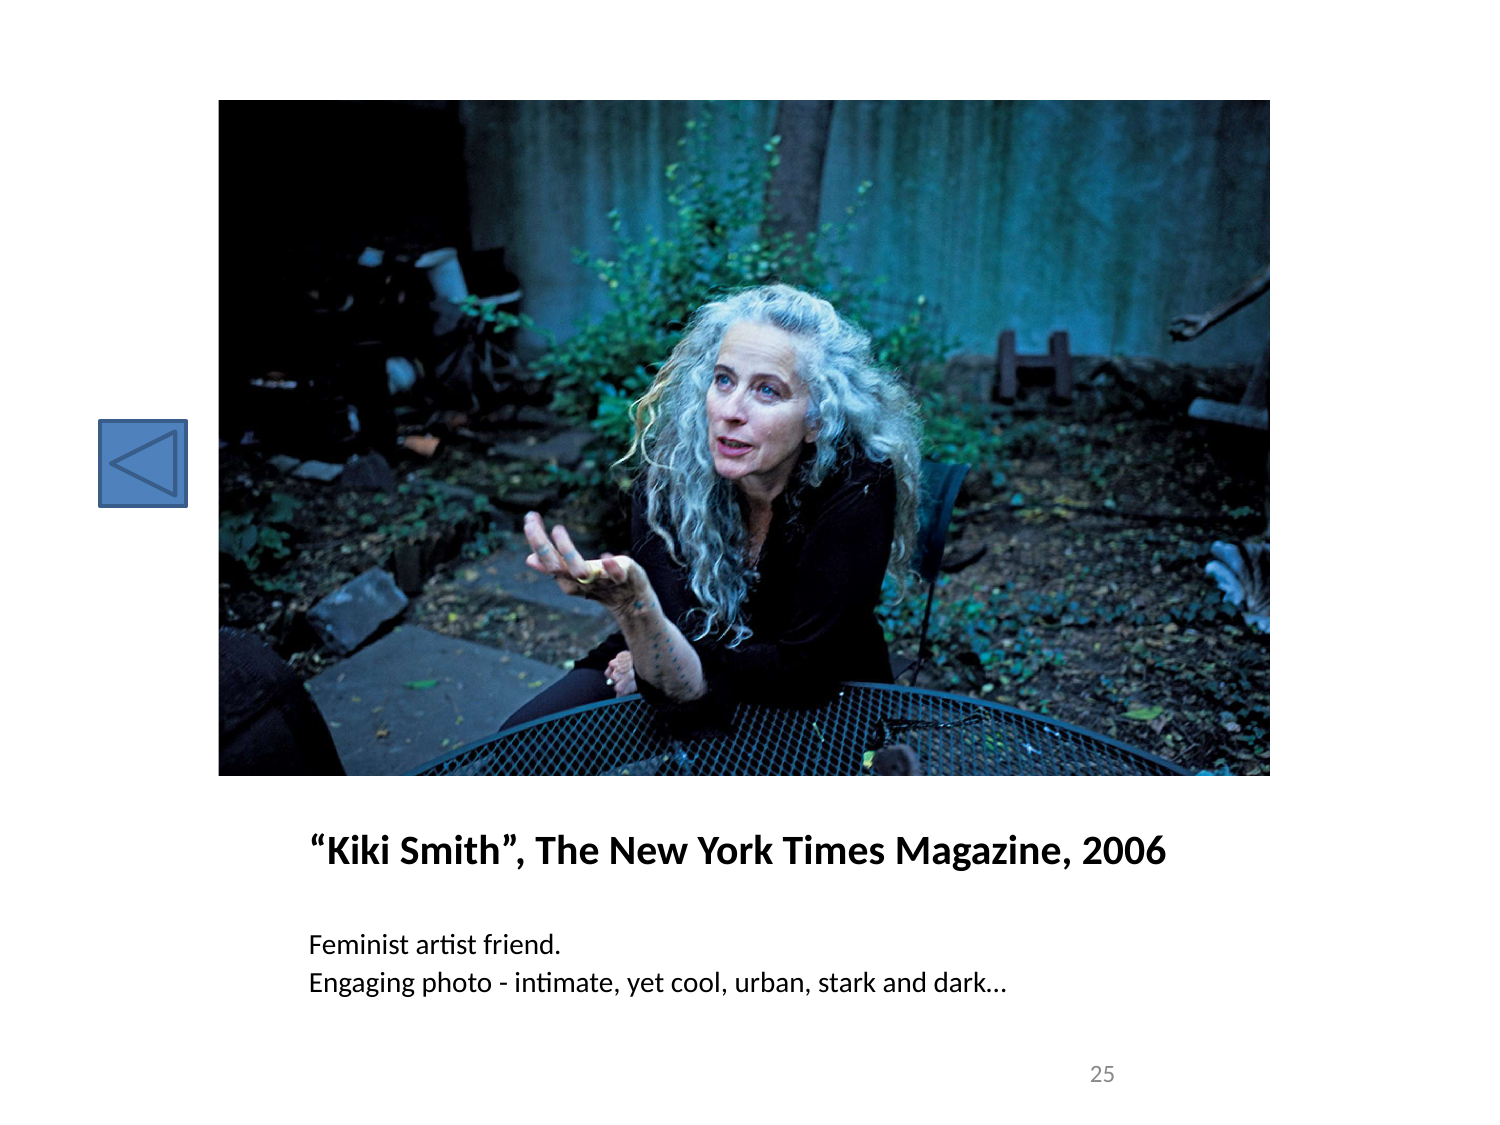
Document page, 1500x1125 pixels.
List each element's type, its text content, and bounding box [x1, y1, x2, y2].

text_box [100, 420, 186, 507]
title “Kiki Smith”, The New York Times Magazine, 2006 [294, 787, 1195, 880]
text_box 25 [1074, 1042, 1426, 1103]
picture [218, 100, 1270, 776]
list Feminist artist friend. Engaging photo - intimate, yet cool, urban, stark and dark… [294, 880, 1195, 1013]
